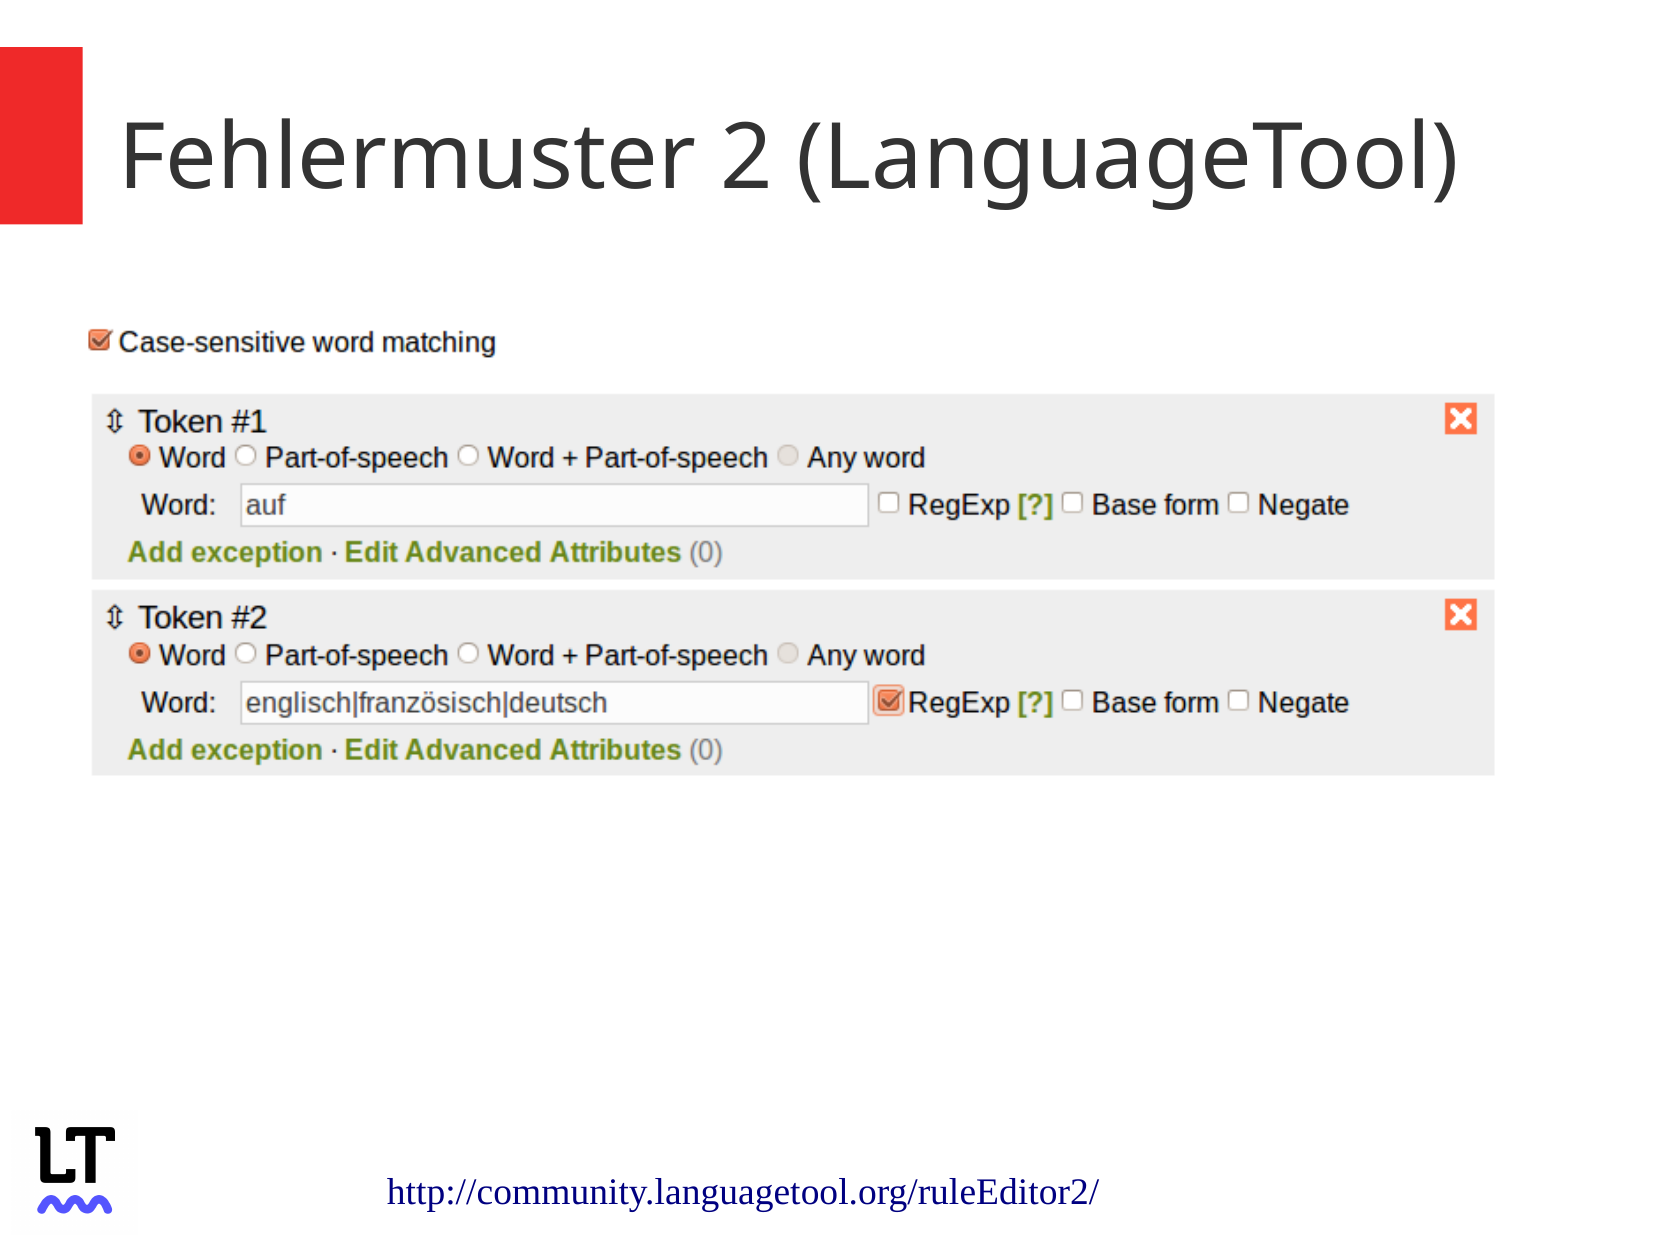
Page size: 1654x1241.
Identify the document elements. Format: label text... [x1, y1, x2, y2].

text_box http://community.languagetool.org/ruleEditor2/ [372, 1163, 1459, 1220]
title Fehlermuster 2 (LanguageTool) [118, 49, 1571, 257]
picture [11, 1110, 138, 1235]
picture [43, 318, 1642, 839]
